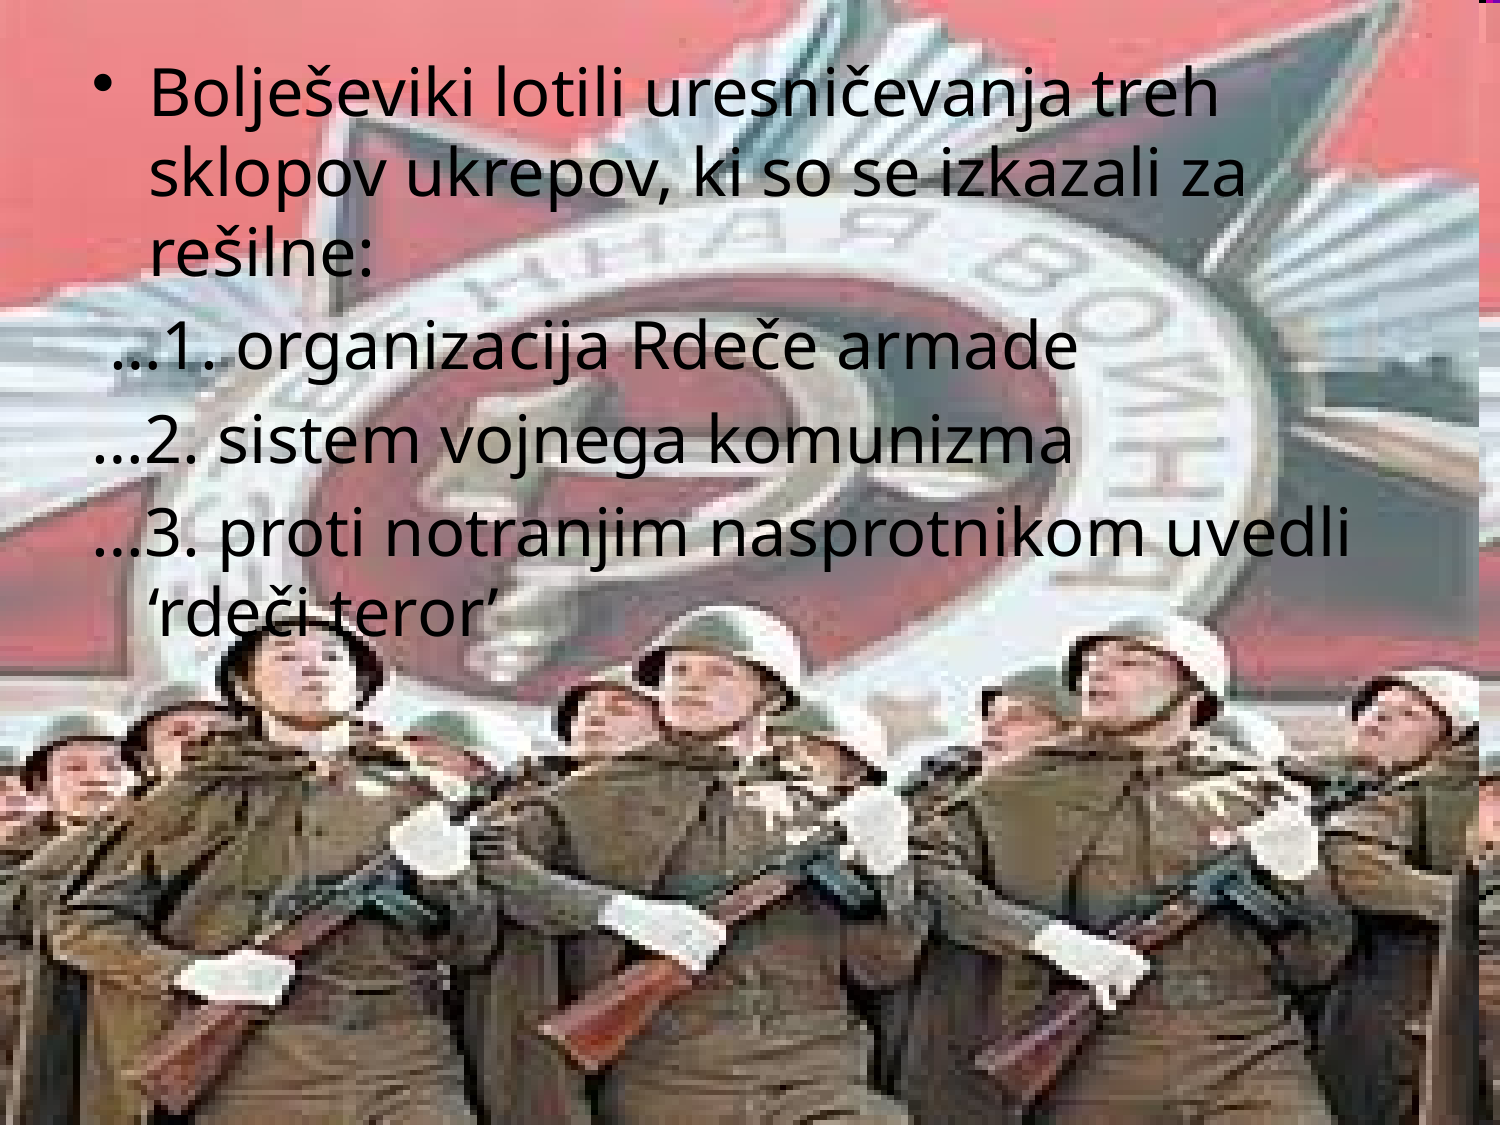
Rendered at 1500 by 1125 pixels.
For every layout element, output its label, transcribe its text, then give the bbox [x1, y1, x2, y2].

picture [0, 0, 1500, 1125]
list Bolješeviki lotili uresničevanja treh sklopov ukrepov, ki so se izkazali za rešilne: …1. organizacija Rdeče armade …2. sistem vojnega komunizma …3. proti notranjim nasprotnikom uvedli ‘rdeči teror’ [76, 42, 1427, 1010]
